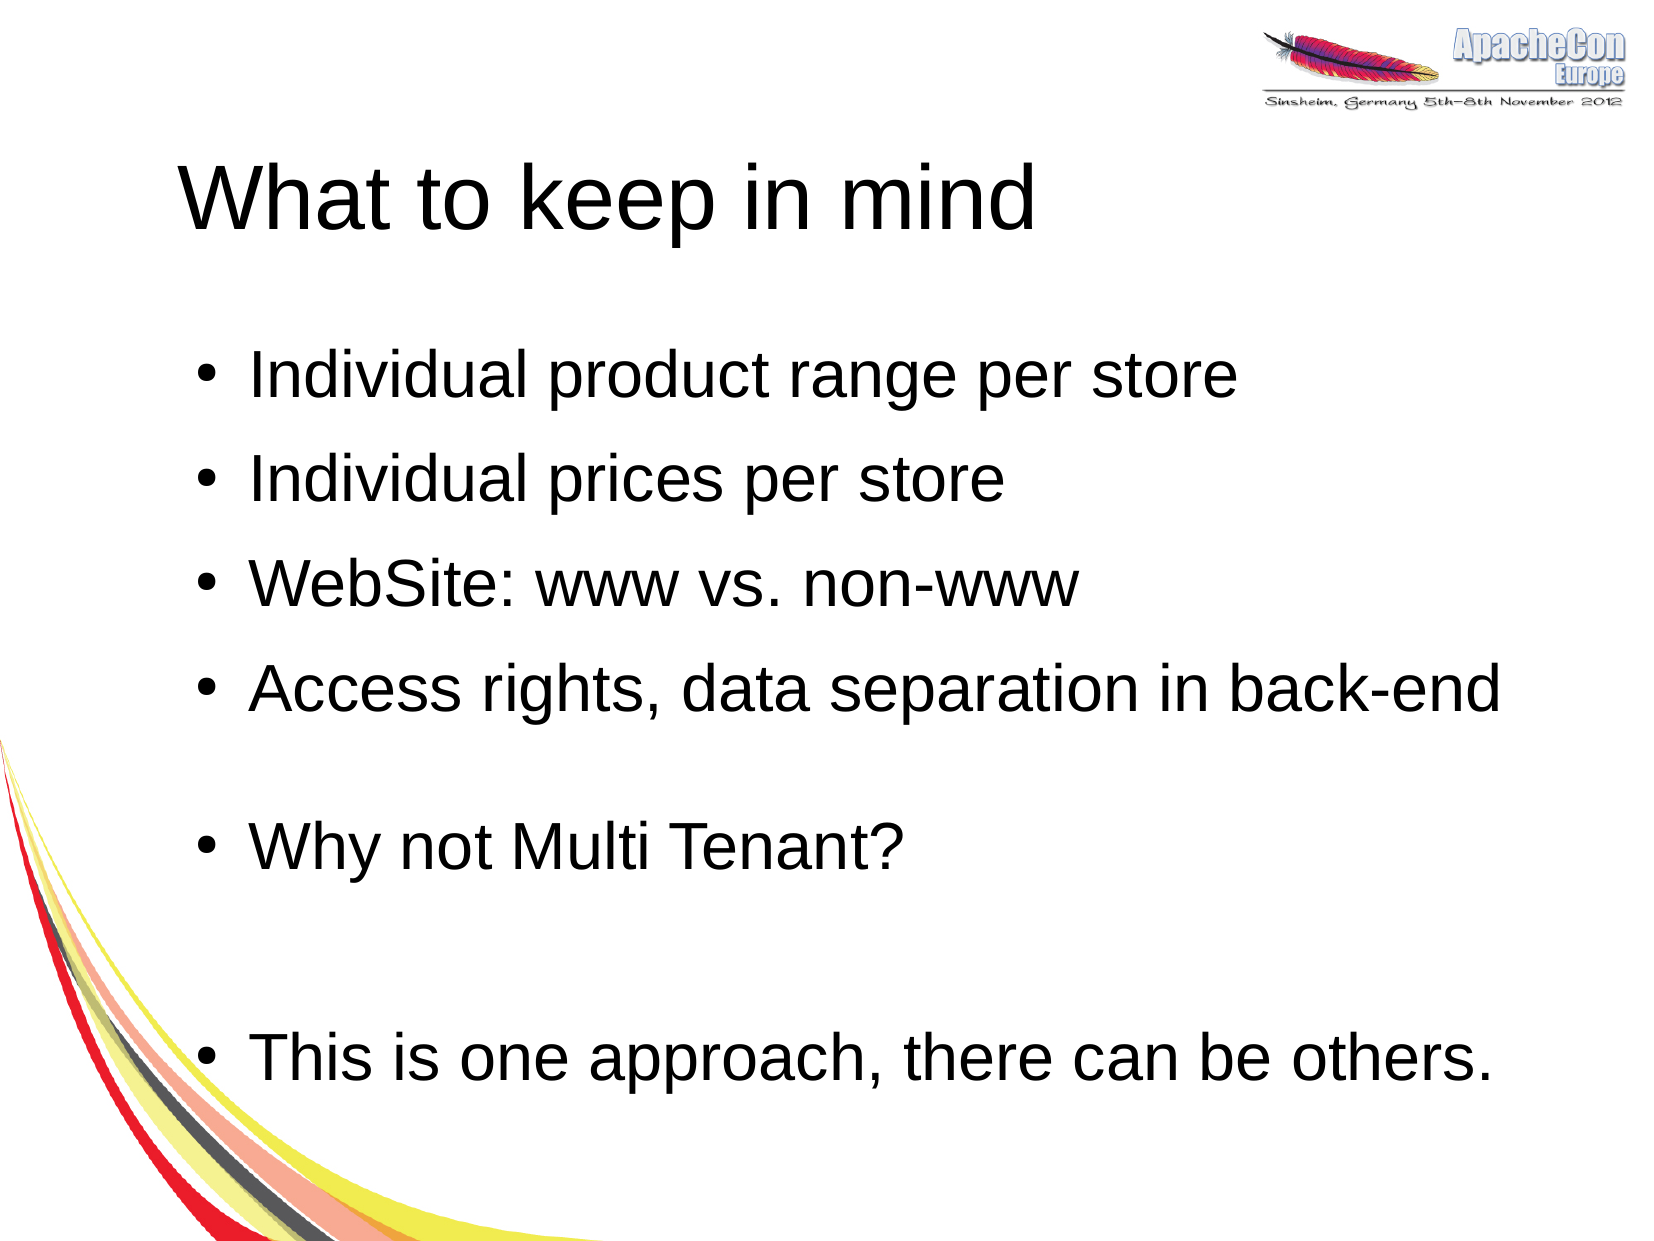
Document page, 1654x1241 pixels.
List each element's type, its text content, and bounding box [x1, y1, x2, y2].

list Individual product range per store Individual prices per store WebSite: www vs. non-www Access rights, data separation in back-end Why not Multi Tenant? This is one approach, there can be others. [177, 283, 1536, 1094]
picture [0, 0, 1654, 1241]
title What to keep in mind [177, 141, 1536, 254]
